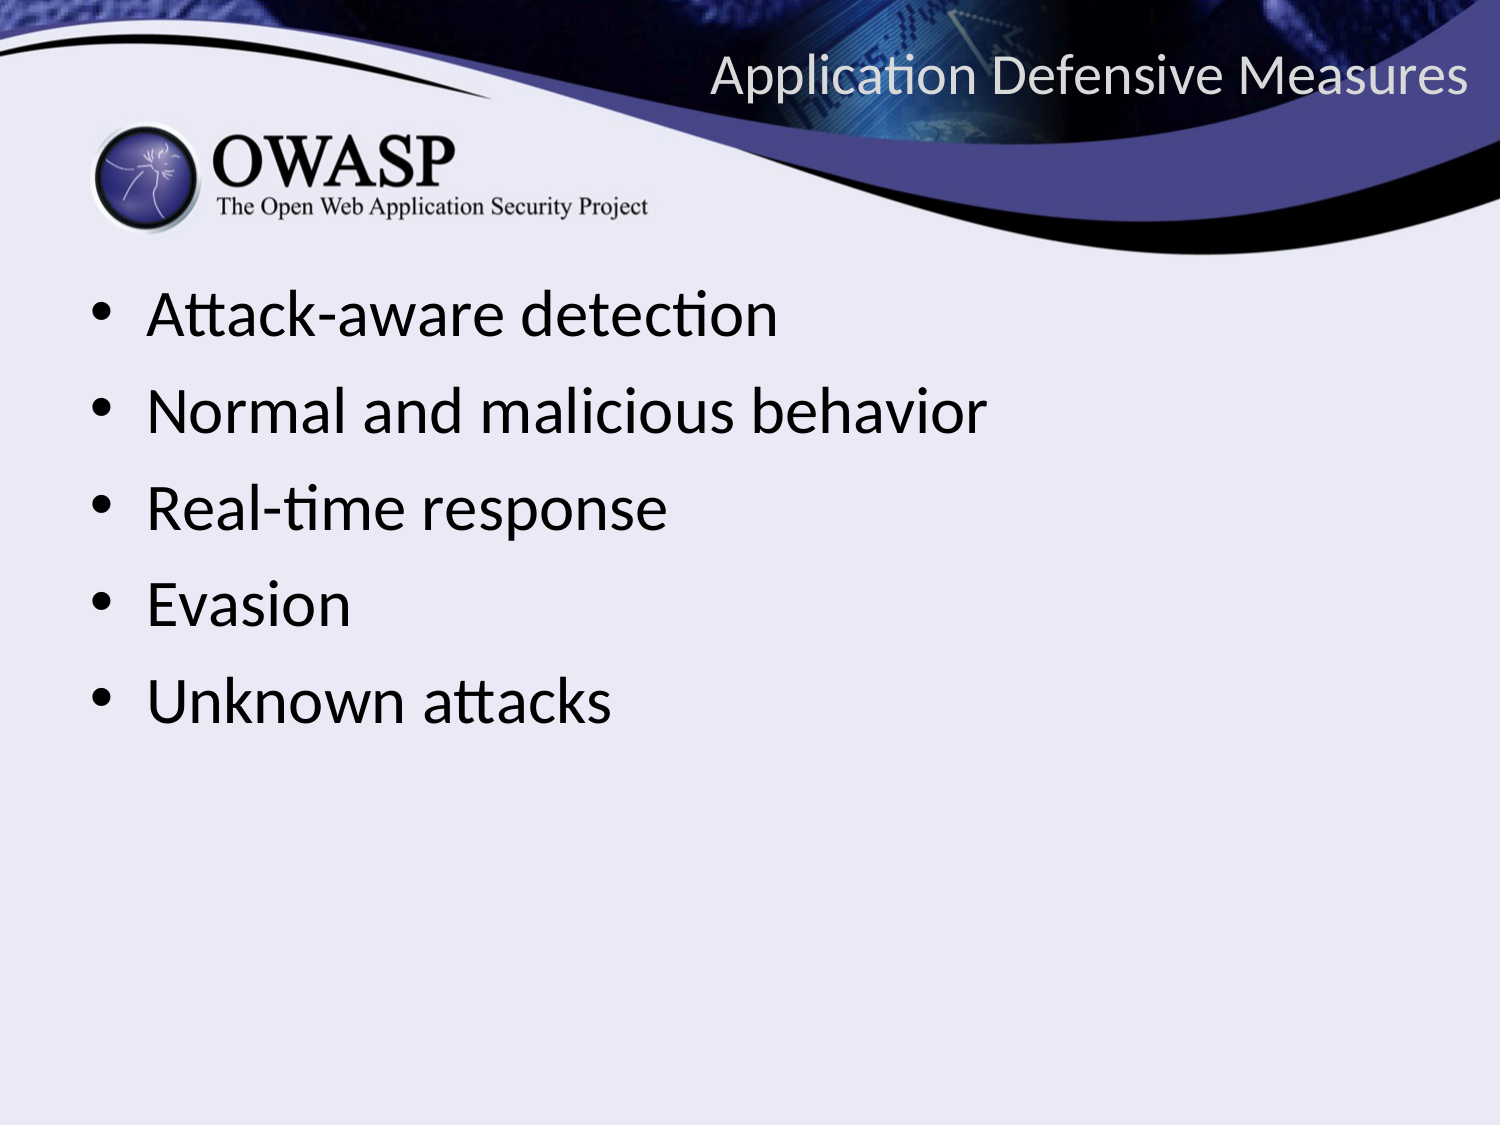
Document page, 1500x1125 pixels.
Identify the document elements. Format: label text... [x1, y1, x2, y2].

title Application Defensive Measures [687, 0, 1493, 149]
picture [0, 0, 1500, 1125]
list Attack-aware detection Normal and malicious behavior Real-time response Evasion Unknown attacks [75, 262, 1426, 1018]
